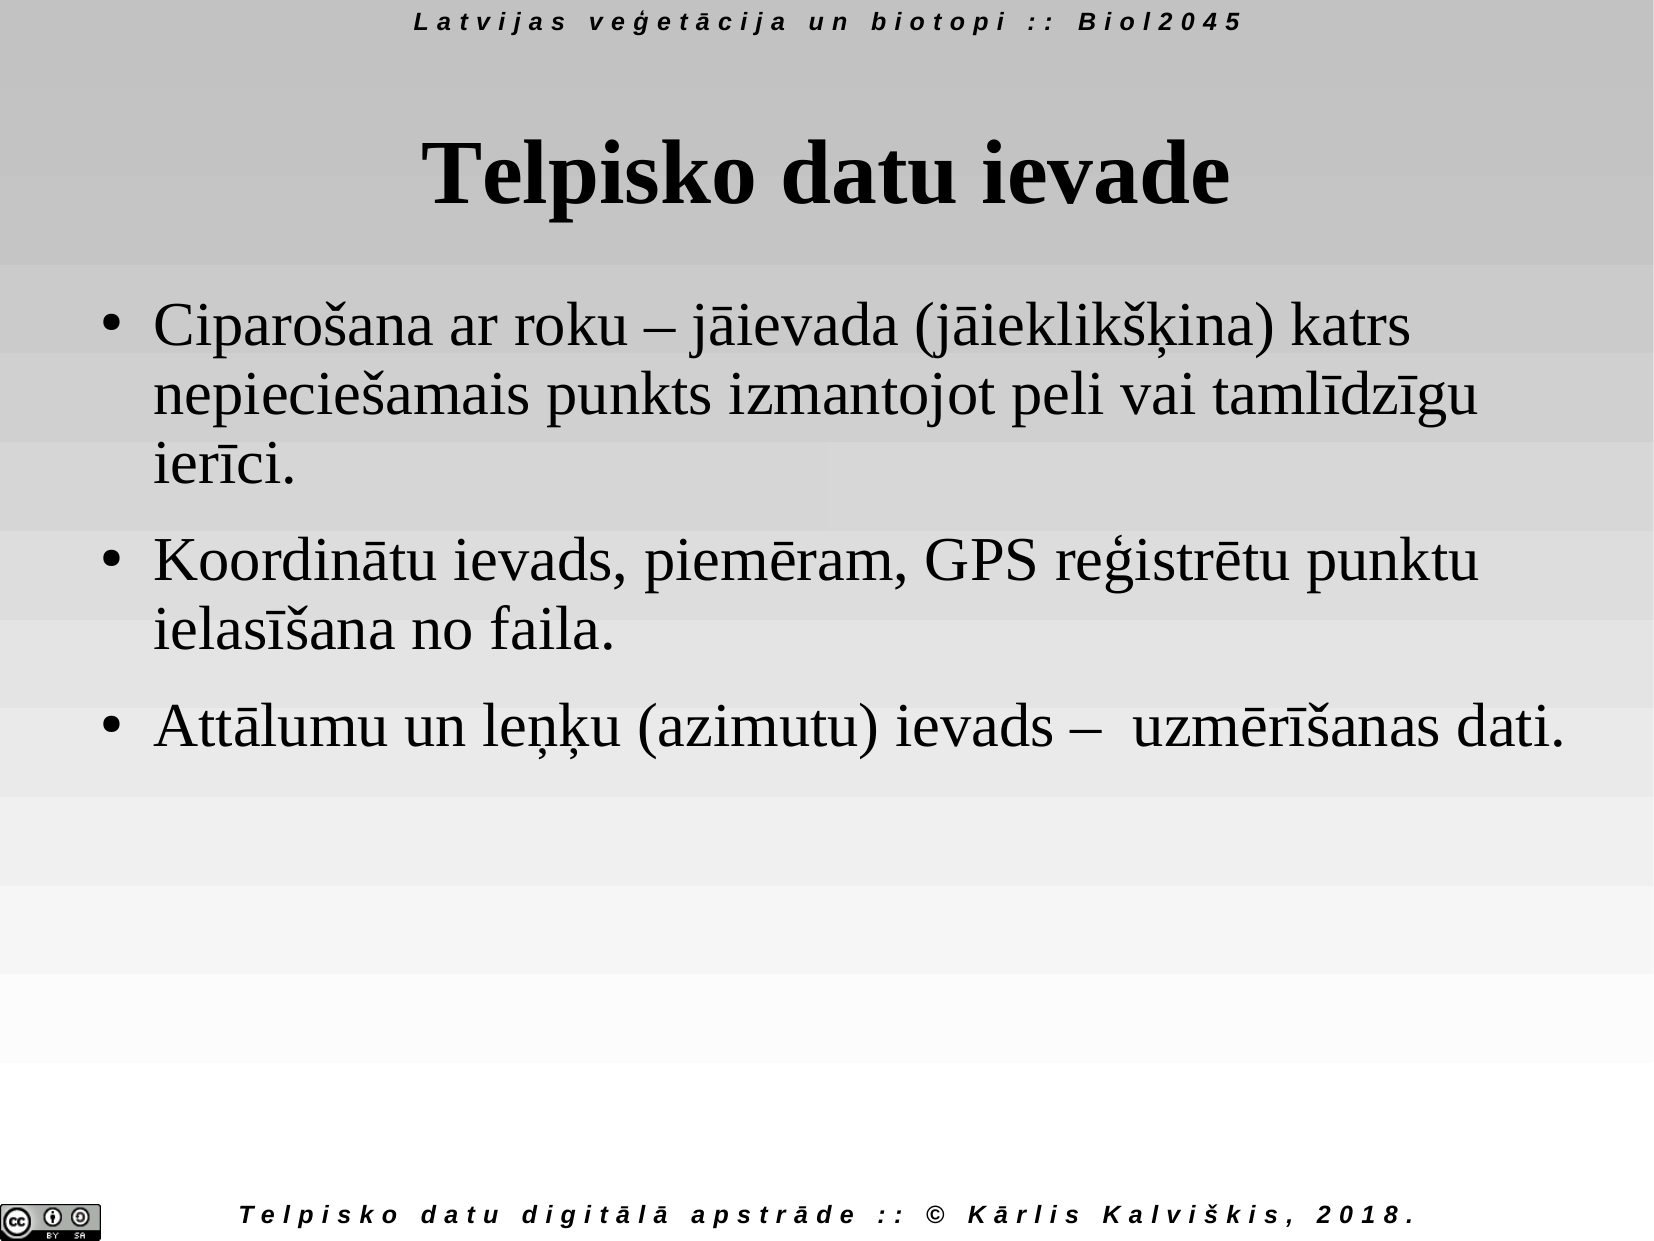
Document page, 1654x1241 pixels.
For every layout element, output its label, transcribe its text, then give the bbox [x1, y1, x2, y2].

title Telpisko datu ievade [29, 49, 1625, 296]
picture [0, 0, 1654, 1241]
list Ciparošana ar roku – jāievada (jāieklikšķina) katrs nepieciešamais punkts izmantojot peli vai tamlīdzīgu ierīci. Koordinātu ievads, piemēram, GPS reģistrētu punktu ielasīšana no faila. Attālumu un leņķu (azimutu) ievads – uzmērīšanas dati. [82, 289, 1571, 1113]
